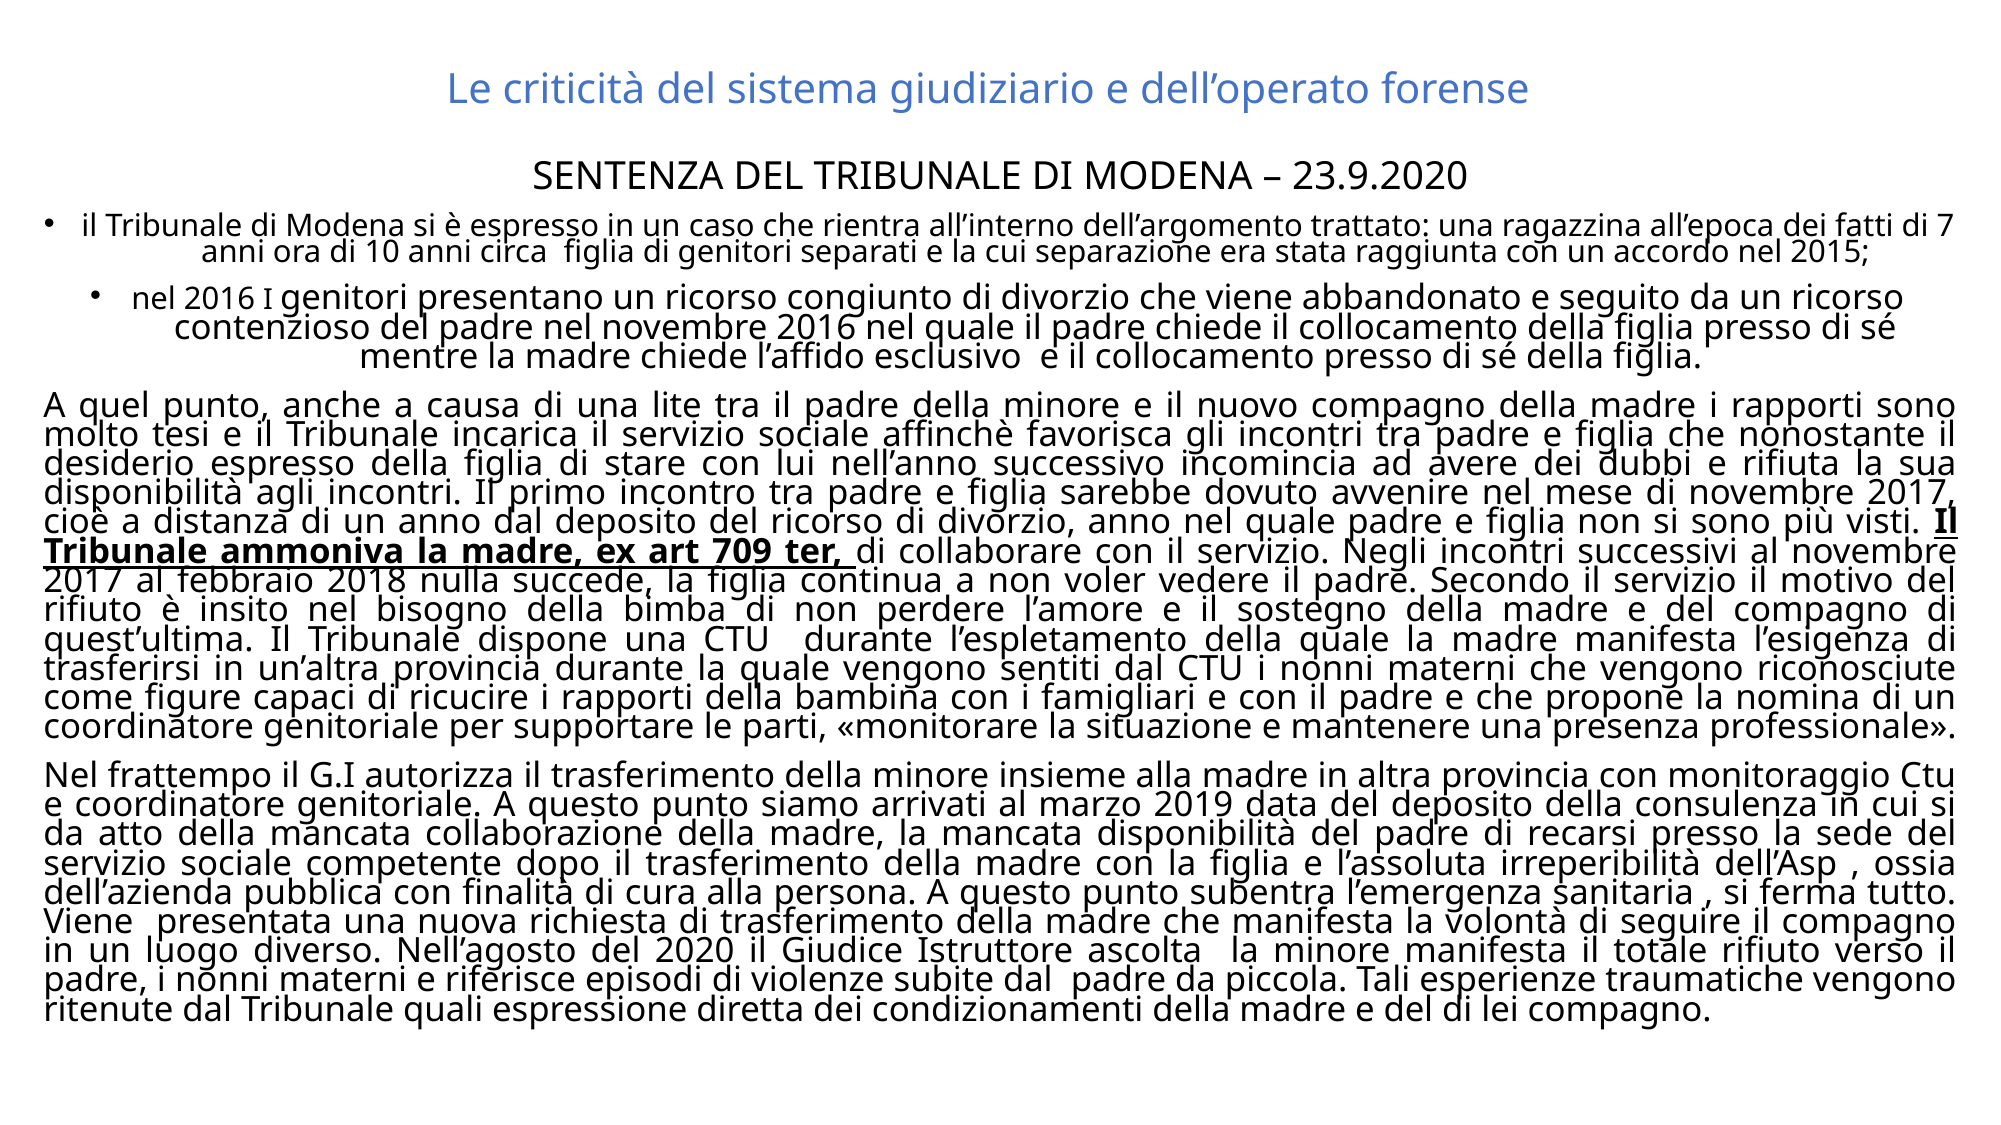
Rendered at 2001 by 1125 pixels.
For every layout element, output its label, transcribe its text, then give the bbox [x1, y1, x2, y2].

list SENTENZA DEL TRIBUNALE DI MODENA – 23.9.2020 il Tribunale di Modena si è espresso in un caso che rientra all’interno dell’argomento trattato: una ragazzina all’epoca dei fatti di 7 anni ora di 10 anni circa figlia di genitori separati e la cui separazione era stata raggiunta con un accordo nel 2015; nel 2016 I genitori presentano un ricorso congiunto di divorzio che viene abbandonato e seguito da un ricorso contenzioso del padre nel novembre 2016 nel quale il padre chiede il collocamento della figlia presso di sé mentre la madre chiede l’affido esclusivo e il collocamento presso di sé della figlia. A quel punto, anche a causa di una lite tra il padre della minore e il nuovo compagno della madre i rapporti sono molto tesi e il Tribunale incarica il servizio sociale affinchè favorisca gli incontri tra padre e figlia che nonostante il desiderio espresso della figlia di stare con lui nell’anno successivo incomincia ad avere dei dubbi e rifiuta la sua disponibilità agli incontri. Il primo incontro tra padre e figlia sarebbe dovuto avvenire nel mese di novembre 2017, cioè a distanza di un anno dal deposito del ricorso di divorzio, anno nel quale padre e figlia non si sono più visti. Il Tribunale ammoniva la madre, ex art 709 ter, di collaborare con il servizio. Negli incontri successivi al novembre 2017 al febbraio 2018 nulla succede, la figlia continua a non voler vedere il padre. Secondo il servizio il motivo del rifiuto è insito nel bisogno della bimba di non perdere l’amore e il sostegno della madre e del compagno di quest’ultima. Il Tribunale dispone una CTU durante l’espletamento della quale la madre manifesta l’esigenza di trasferirsi in un’altra provincia durante la quale vengono sentiti dal CTU i nonni materni che vengono riconosciute come figure capaci di ricucire i rapporti della bambina con i famigliari e con il padre e che propone la nomina di un coordinatore genitoriale per supportare le parti, «monitorare la situazione e mantenere una presenza professionale». Nel frattempo il G.I autorizza il trasferimento della minore insieme alla madre in altra provincia con monitoraggio Ctu e coordinatore genitoriale. A questo punto siamo arrivati al marzo 2019 data del deposito della consulenza in cui si da atto della mancata collaborazione della madre, la mancata disponibilità del padre di recarsi presso la sede del servizio sociale competente dopo il trasferimento della madre con la figlia e l’assoluta irreperibilità dell’Asp , ossia dell’azienda pubblica con finalità di cura alla persona. A questo punto subentra l’emergenza sanitaria , si ferma tutto. Viene presentata una nuova richiesta di trasferimento della madre che manifesta la volontà di seguire il compagno in un luogo diverso. Nell’agosto del 2020 il Giudice Istruttore ascolta la minore manifesta il totale rifiuto verso il padre, i nonni materni e riferisce episodi di violenze subite dal padre da piccola. Tali esperienze traumatiche vengono ritenute dal Tribunale quali espressione diretta dei condizionamenti della madre e del di lei compagno. [28, 38, 1974, 1101]
